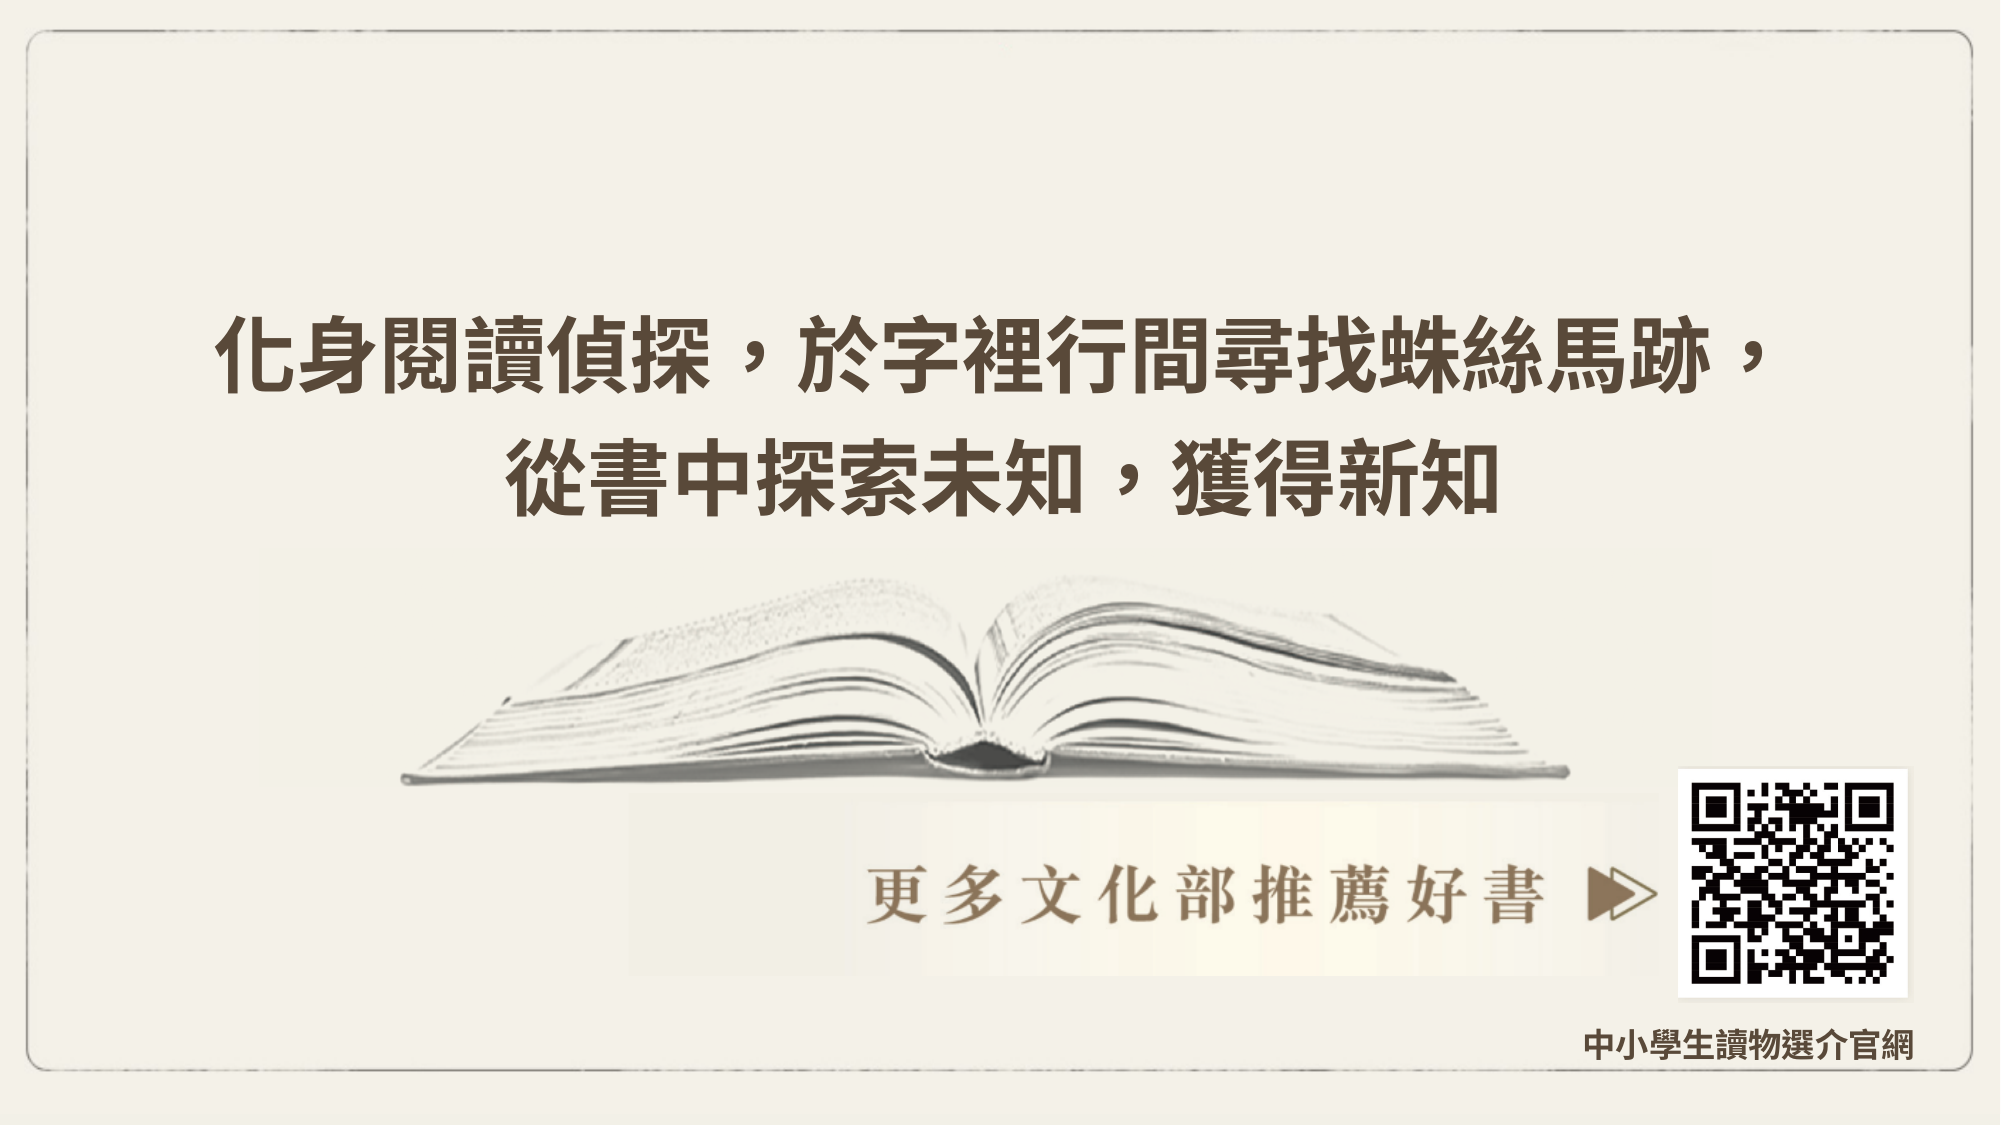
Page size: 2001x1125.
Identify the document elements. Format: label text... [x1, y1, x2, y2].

picture [259, 548, 1914, 963]
text_box 中小學生讀物選介官網 [1546, 963, 1951, 1072]
text_box 化身閱讀偵探，於字裡行間尋找蛛絲馬跡， 從書中探索未知，獲得新知 [39, 272, 1970, 537]
picture [628, 793, 1659, 976]
